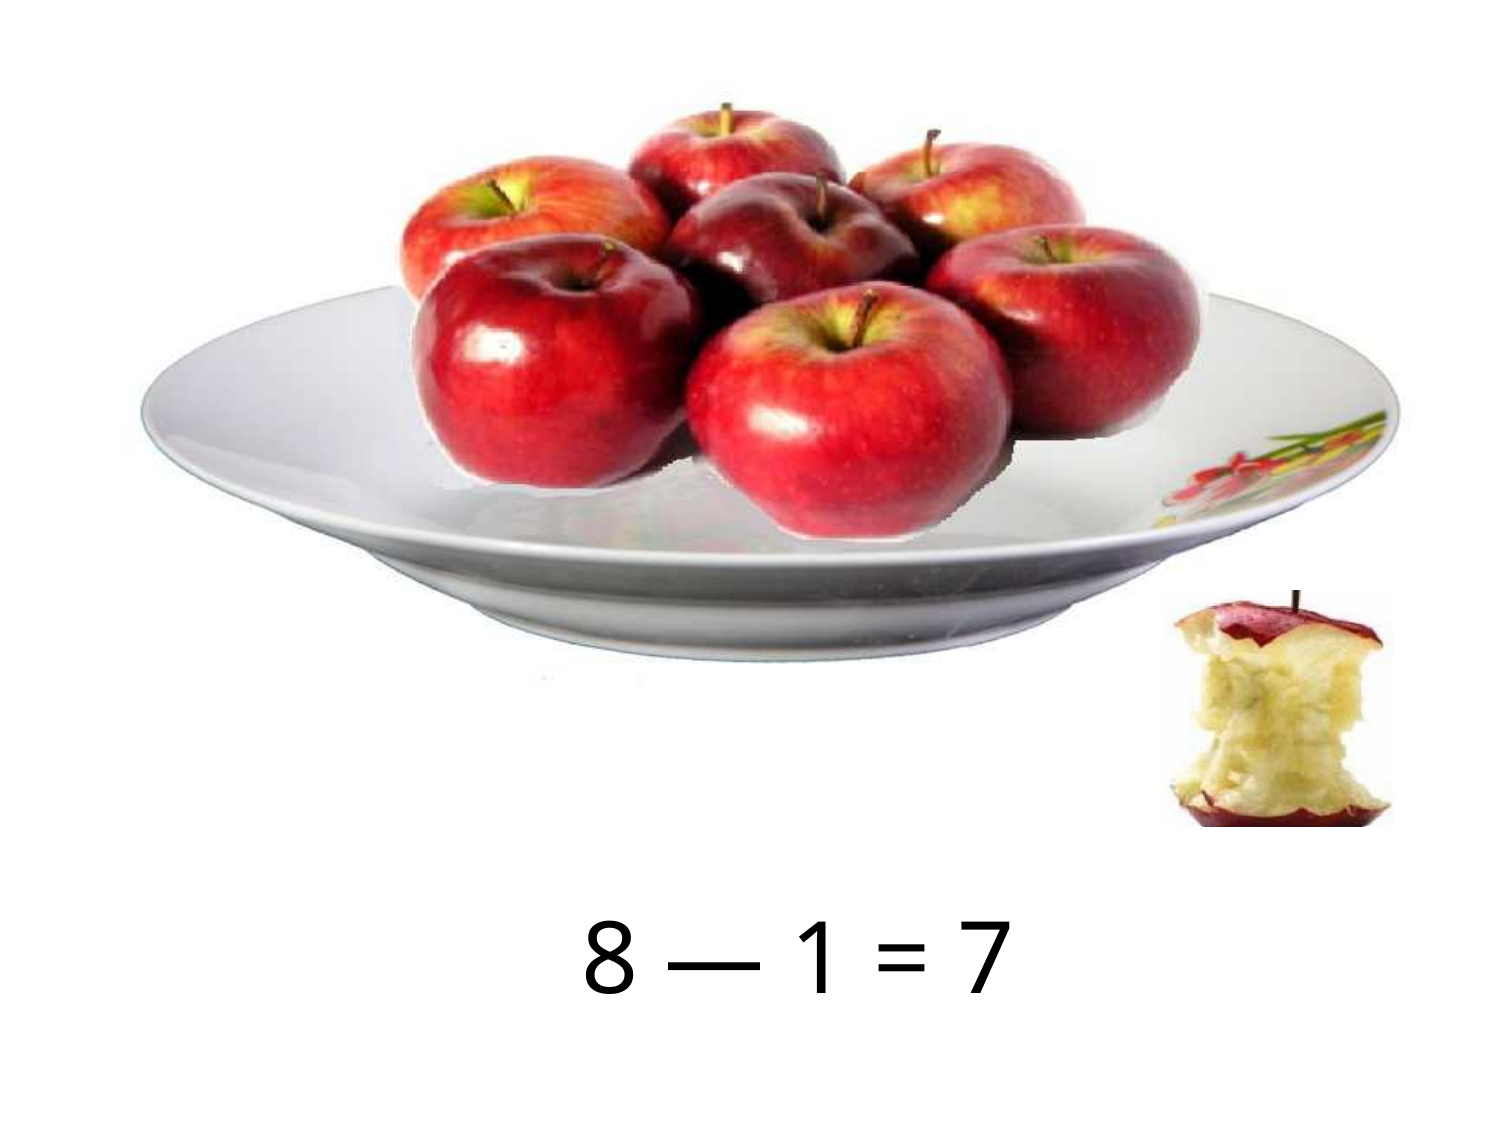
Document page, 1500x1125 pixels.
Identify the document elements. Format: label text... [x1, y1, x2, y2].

picture [70, 0, 1453, 827]
text_box 8 — 1 = 7 [566, 885, 1049, 1021]
